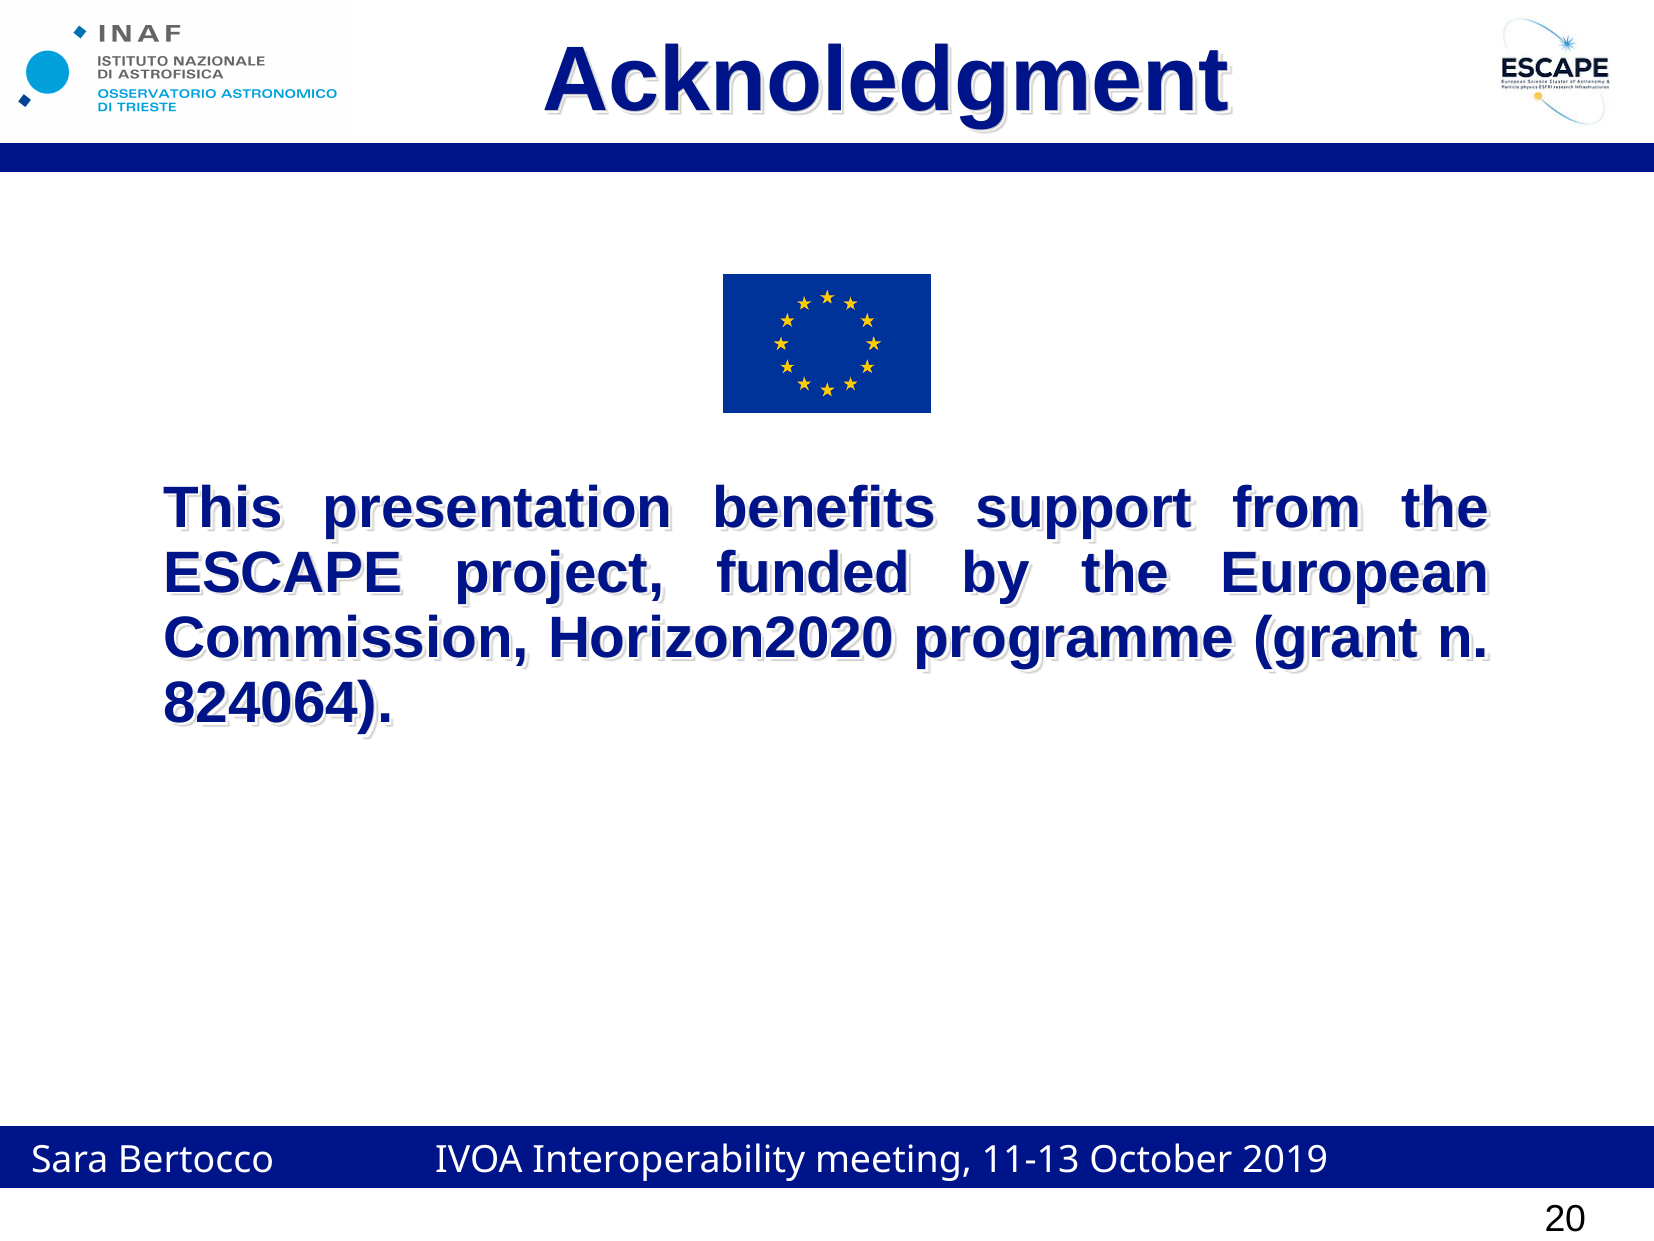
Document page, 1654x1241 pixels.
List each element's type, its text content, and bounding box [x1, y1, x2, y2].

title Acknoledgment [349, 5, 1424, 153]
text_box Sara Bertocco IVOA Interoperability meeting, 11-13 October 2019 [16, 1125, 1654, 1186]
picture [1, 4, 349, 132]
text_box <number> [1529, 1190, 1654, 1241]
picture [723, 274, 931, 413]
picture [1464, 7, 1646, 136]
title This presentation benefits support from the ESCAPE project, funded by the European Commission, Horizon2020 programme (grant n. 824064). [163, 474, 1491, 1051]
text_box [0, 143, 1654, 172]
text_box [0, 1126, 1654, 1188]
